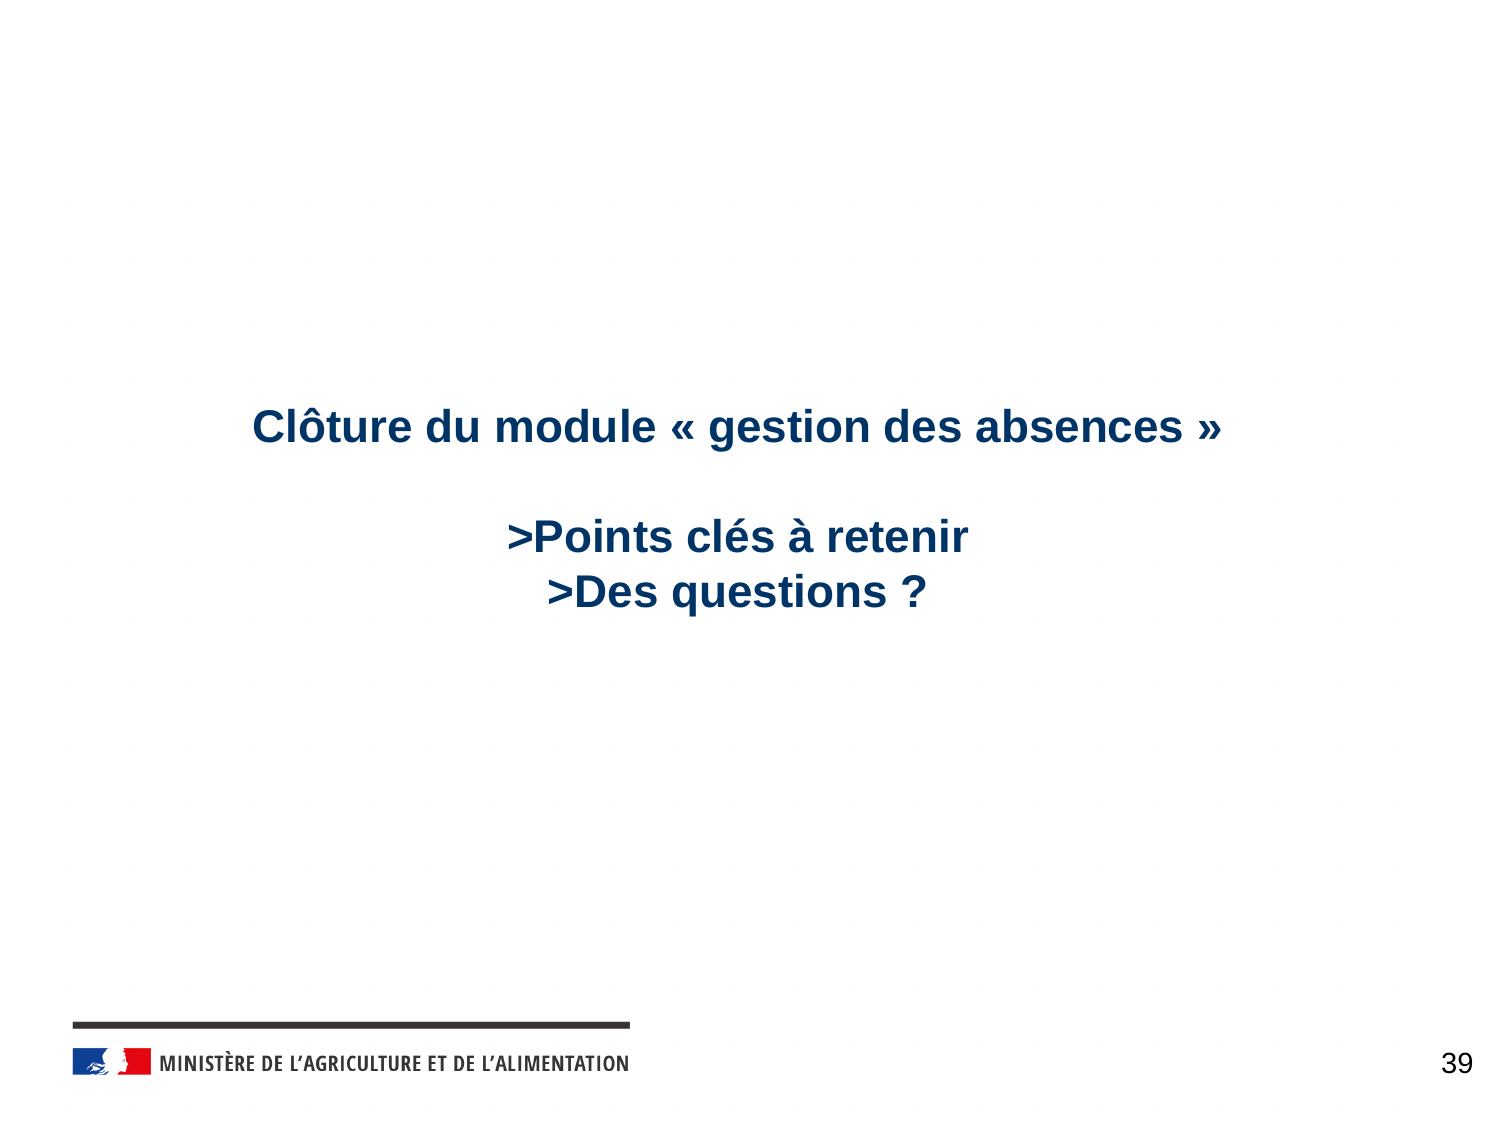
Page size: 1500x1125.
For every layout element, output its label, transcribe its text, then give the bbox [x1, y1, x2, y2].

text_box Clôture du module « gestion des absences » >Points clés à retenir >Des questions ? [118, 389, 1359, 674]
picture [23, 185, 1430, 1123]
